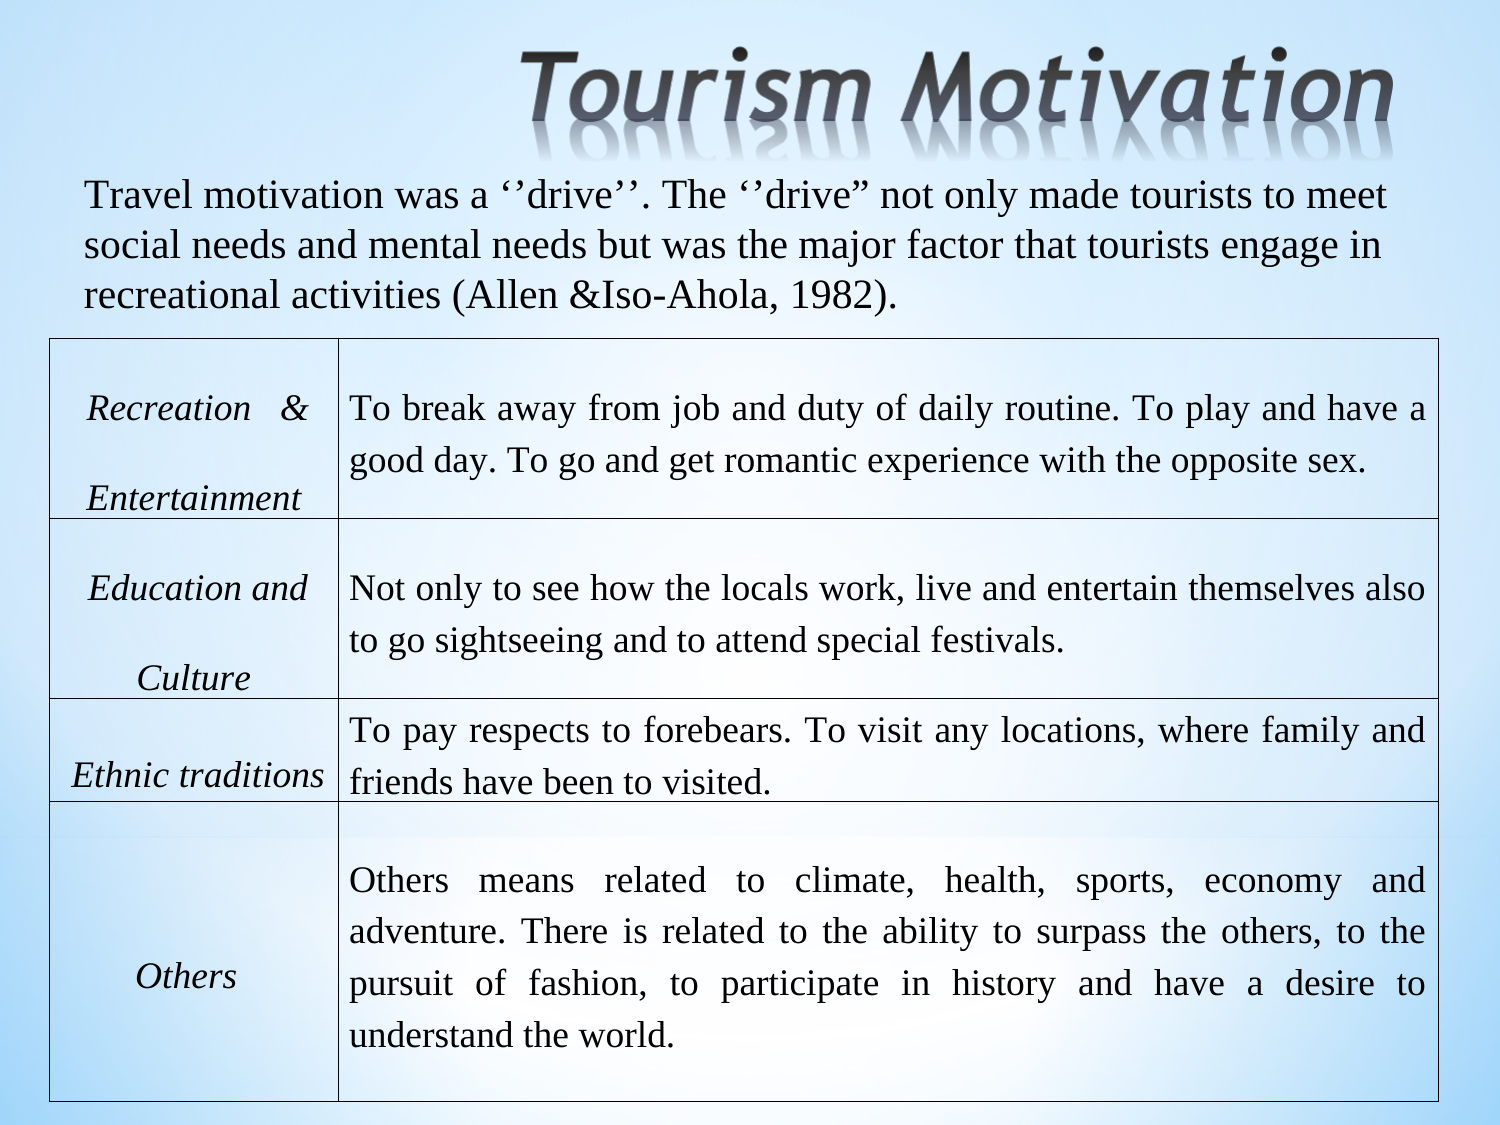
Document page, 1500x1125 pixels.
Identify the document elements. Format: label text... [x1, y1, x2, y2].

table_cell Ethnic traditions [50, 699, 338, 801]
table_header Recreation & Entertainment [50, 339, 338, 518]
text_box Travel motivation was a ‘’drive’’. The ‘’drive” not only made tourists to meet social needs and mental needs but was the major factor that tourists engage in recreational activities (Allen &Iso-Ahola, 1982). [69, 159, 1420, 326]
table_cell To pay respects to forebears. To visit any locations, where family and friends have been to visited. [339, 699, 1438, 801]
table_cell Others means related to climate, health, sports, economy and adventure. There is related to the ability to surpass the others, to the pursuit of fashion, to participate in history and have a desire to understand the world. [339, 802, 1438, 1101]
table_cell Others [50, 802, 338, 1101]
table_cell Education and Culture [50, 519, 338, 698]
picture [0, 0, 1500, 1125]
table_header To break away from job and duty of daily routine. To play and have a good day. To go and get romantic experience with the opposite sex. [339, 339, 1438, 518]
table_cell Not only to see how the locals work, live and entertain themselves also to go sightseeing and to attend special festivals. [339, 519, 1438, 698]
